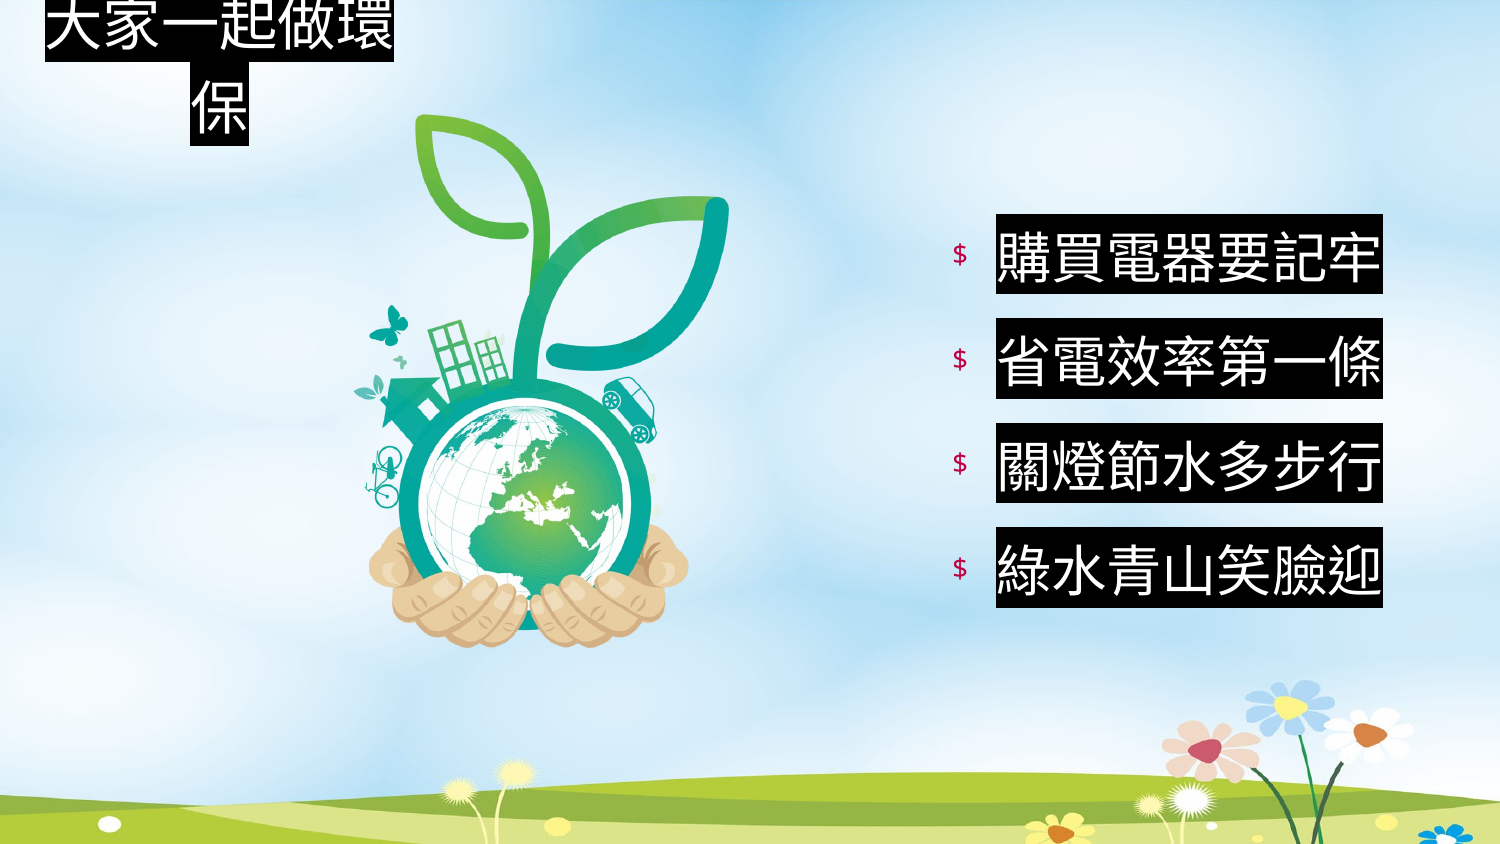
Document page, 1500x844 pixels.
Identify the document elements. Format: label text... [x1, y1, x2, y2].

list 購買電器要記牢 省電效率第一條 關燈節水多步行 綠水青山笑臉迎 [937, 214, 1452, 617]
title 大家一起做環保 [26, 3, 413, 121]
picture [0, 0, 1500, 844]
